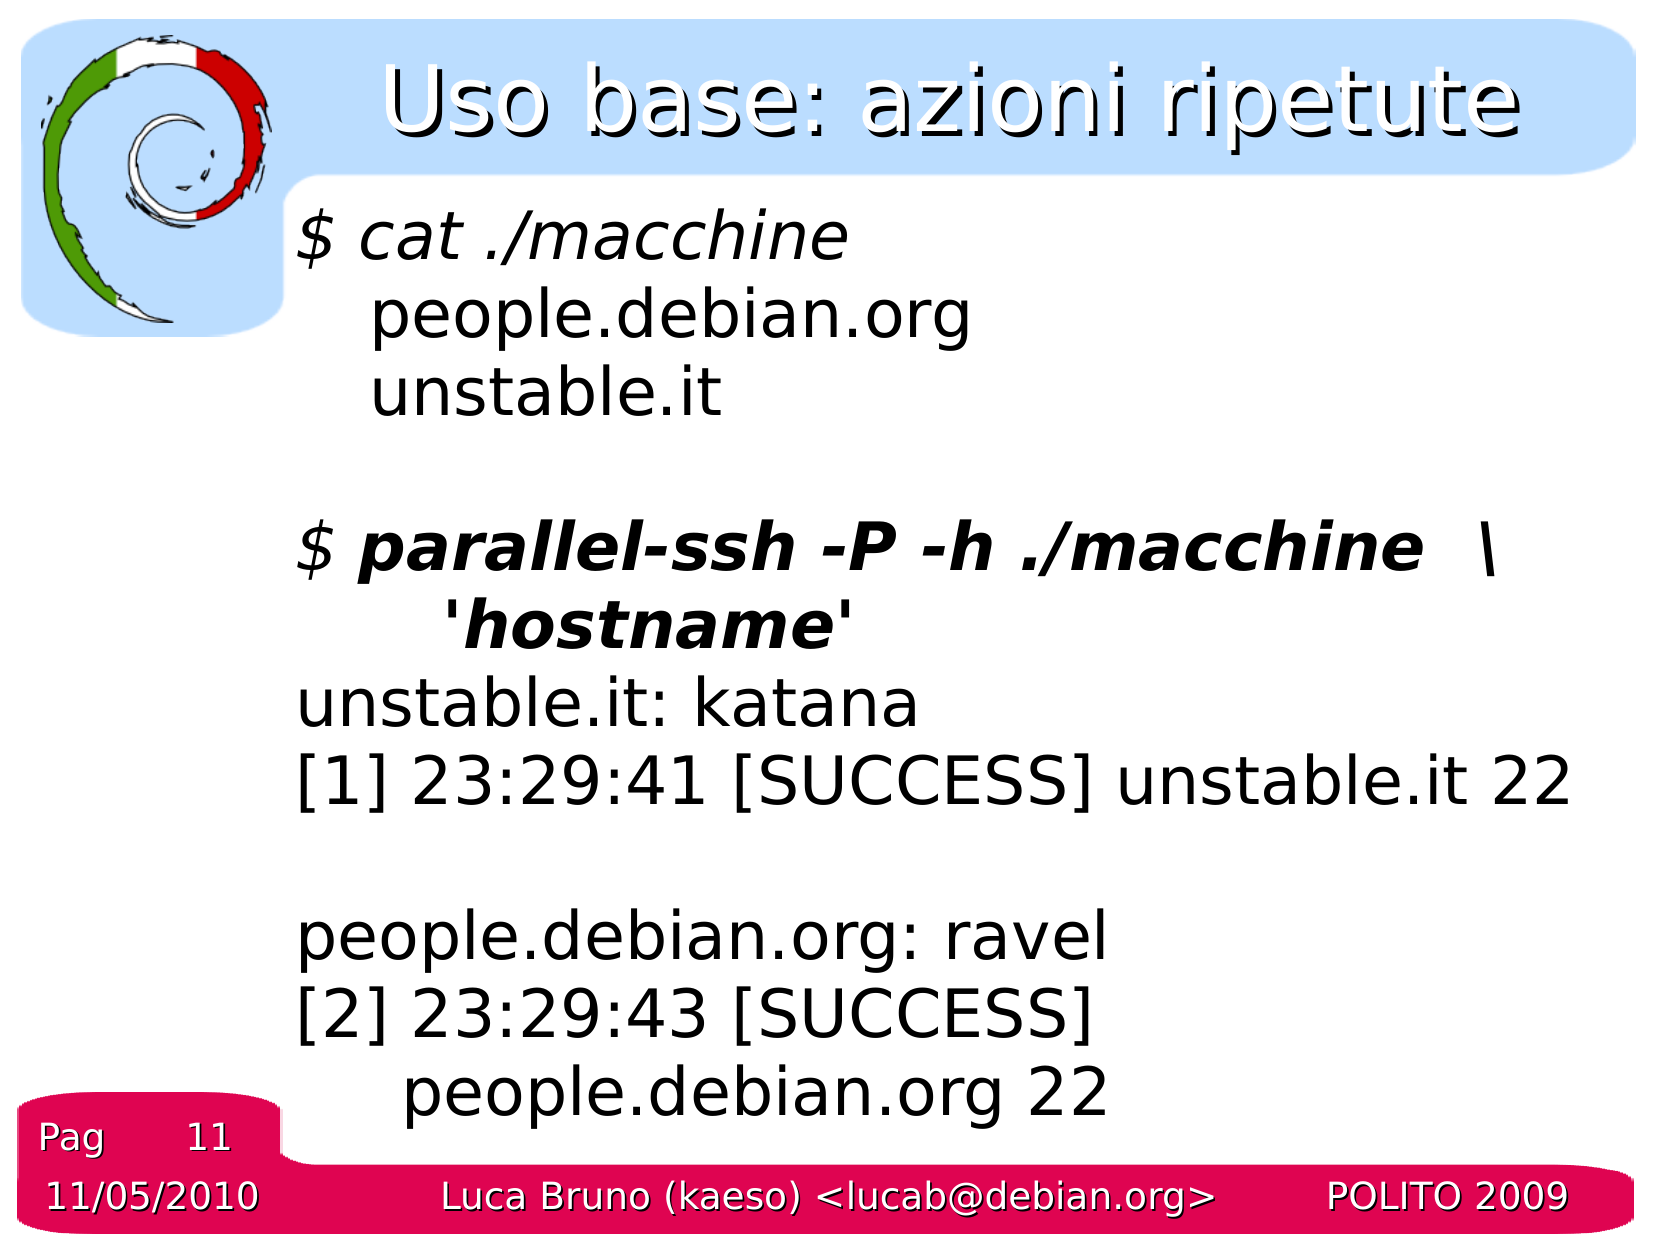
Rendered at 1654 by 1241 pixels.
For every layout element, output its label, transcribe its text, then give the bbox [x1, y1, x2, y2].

title Uso base: azioni ripetute [265, 3, 1636, 196]
text_box 11/05/2010 [29, 1182, 284, 1241]
text_box Pag <numero> [23, 1108, 409, 1182]
subtitle $ cat ./macchine people.debian.org unstable.it $ parallel-ssh -P -h ./macchine \ 'hostname' unstable.it: katana [1] 23:29:41 [SUCCESS] unstable.it 22 people.debian.org: ravel [2] 23:29:43 [SUCCESS] people.debian.org 22 [295, 197, 1625, 1132]
text_box Luca Bruno (kaeso) <lucab@debian.org> POLITO 2009 [425, 1167, 1585, 1241]
picture [284, 1092, 1634, 1234]
picture [17, 1092, 295, 1234]
picture [21, 19, 1636, 337]
